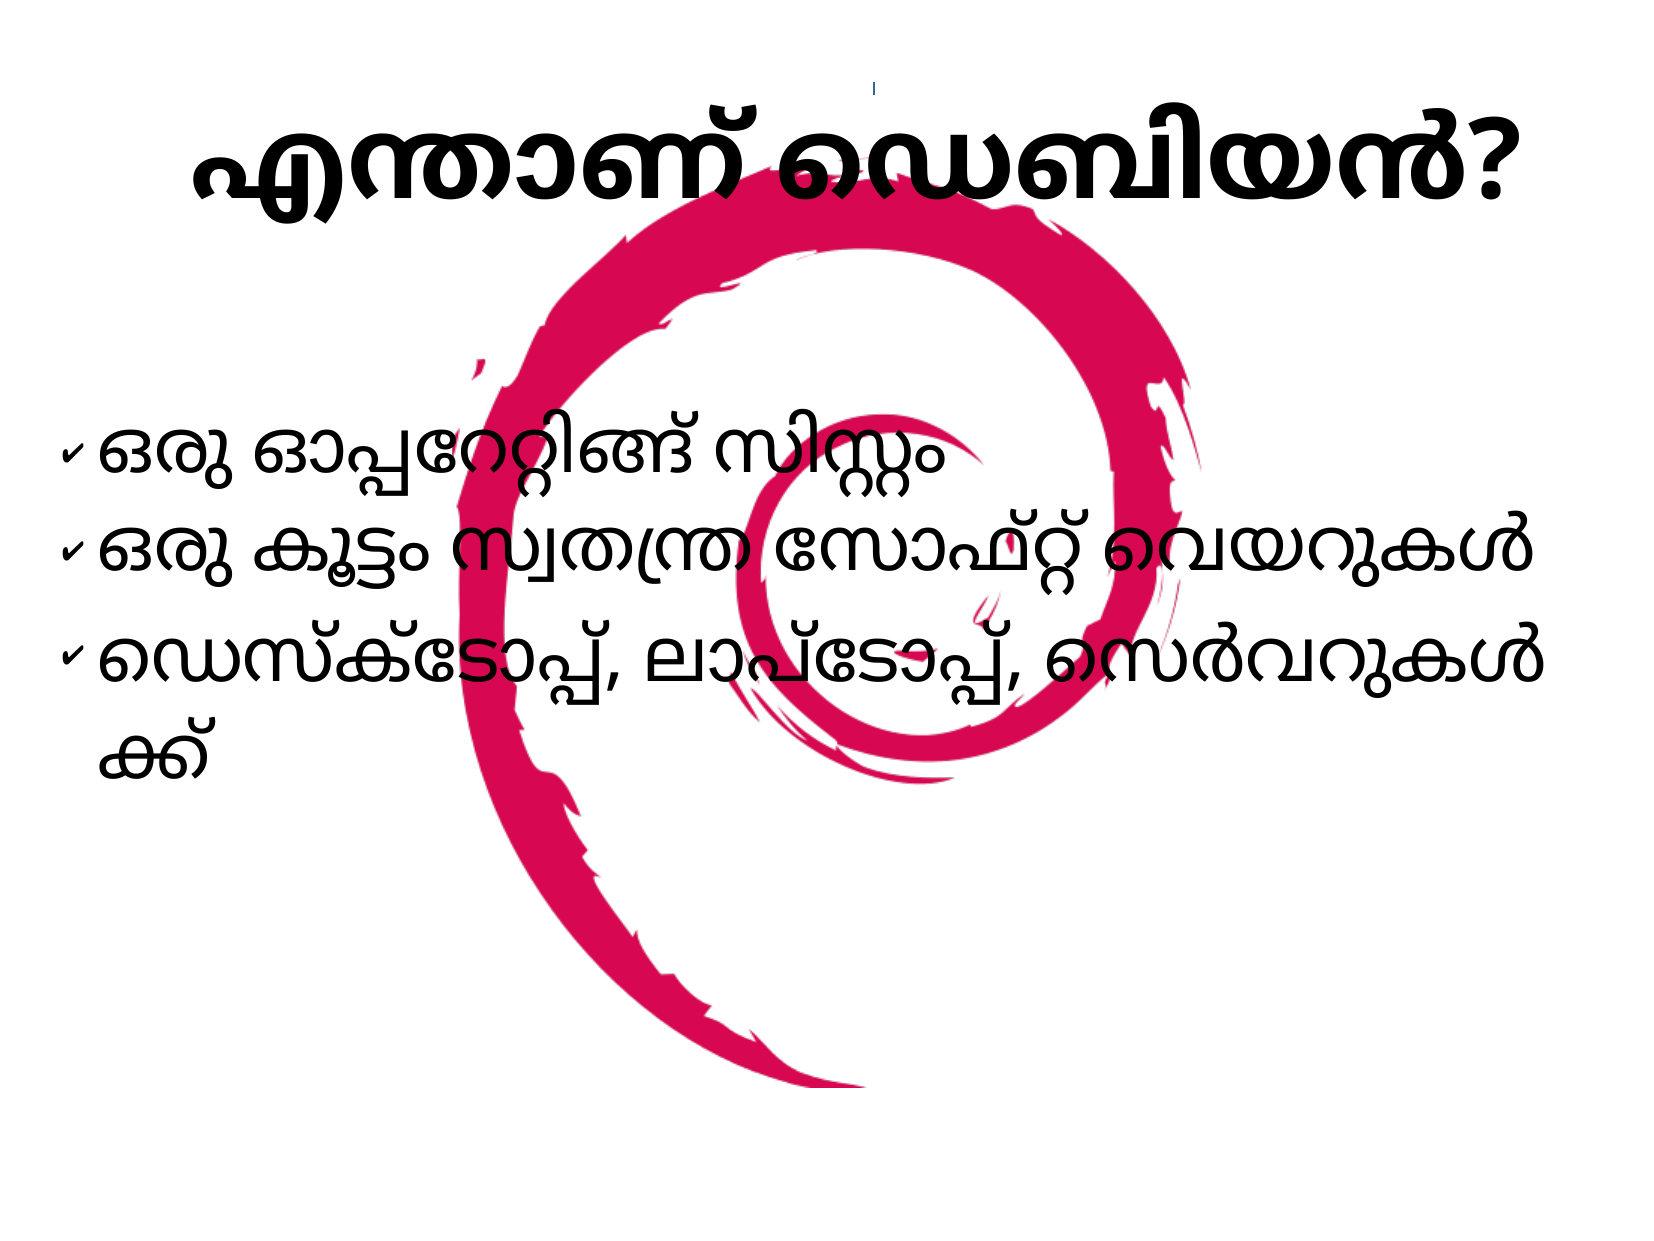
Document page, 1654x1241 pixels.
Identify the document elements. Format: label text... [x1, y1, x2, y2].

picture [0, 157, 1654, 1088]
text_box എന്താണ് ഡെബിയന്‍? [118, 70, 1595, 367]
text_box ഒരു ഓപ്പറേറ്റിങ്ങ് സിസ്റ്റം ഒരു കൂട്ടം സ്വതന്ത്ര സോഫ്റ്റ് വെയറുകള്‍ ഡെസ്ക്ടോപ്പ്, ലാപ്‌ടോപ്പ്, സെര്‍വറുകള്‍ക്ക് [47, 397, 1589, 686]
